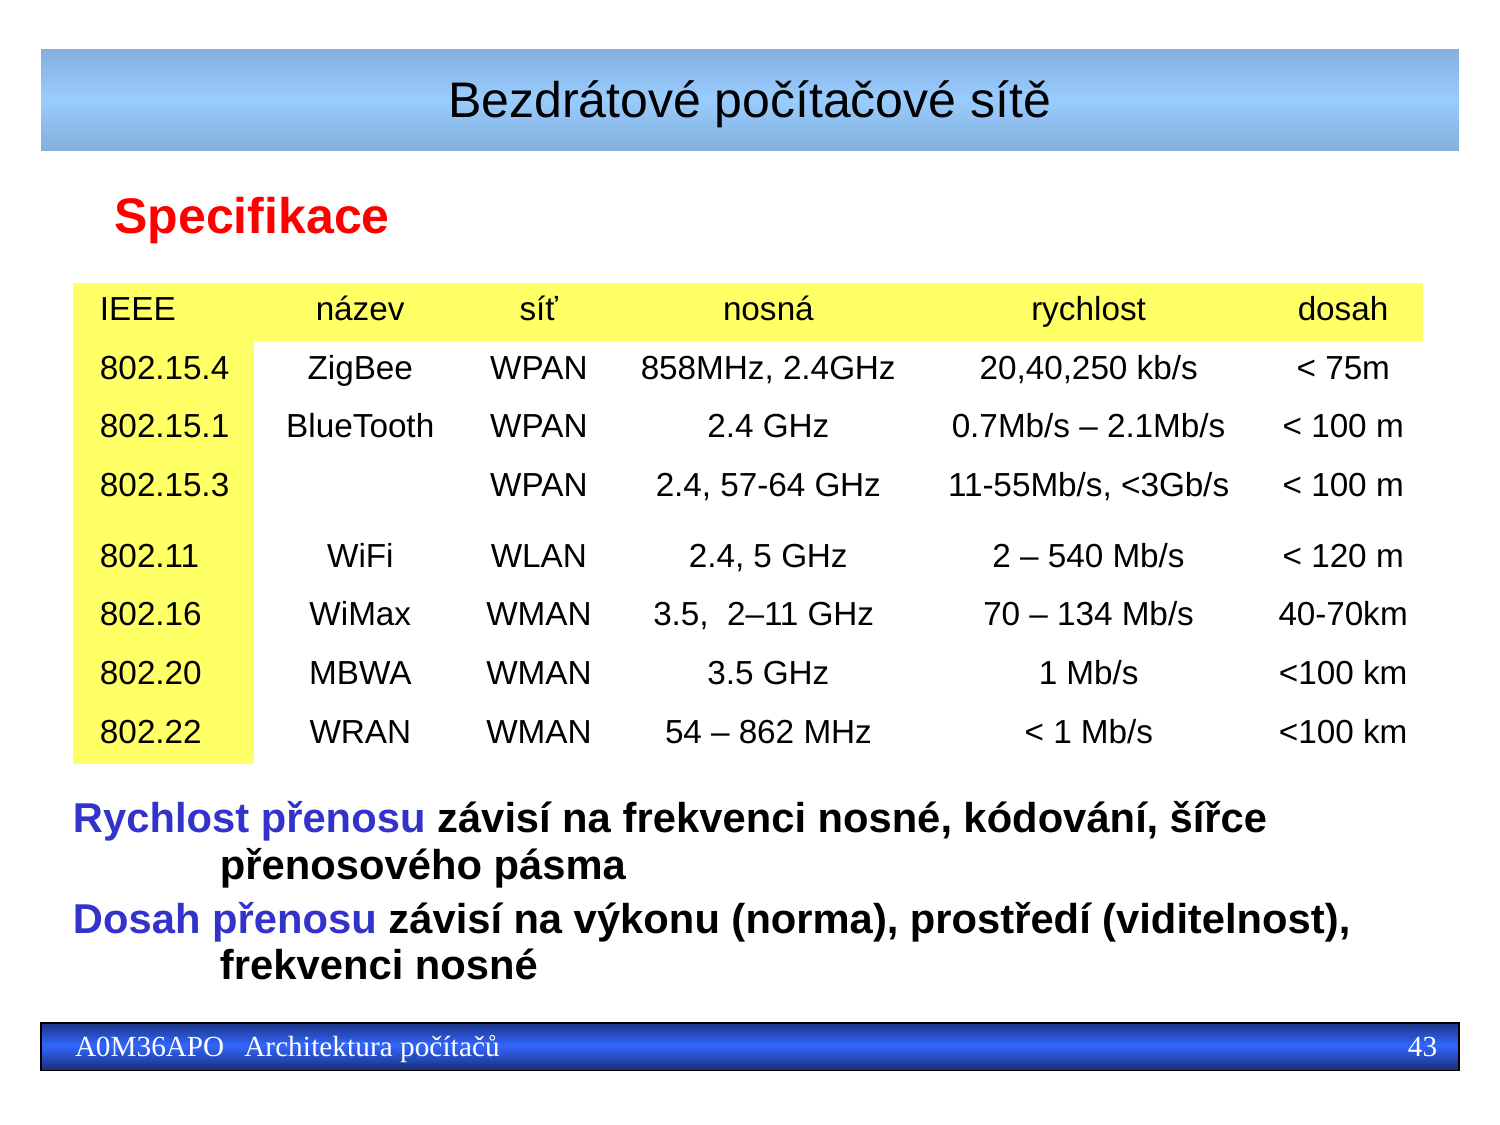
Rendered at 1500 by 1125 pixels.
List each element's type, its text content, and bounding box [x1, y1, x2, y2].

table_header nosná [611, 283, 914, 341]
table_header dosah [1251, 283, 1423, 341]
table_cell 20,40,250 kb/s [914, 341, 1251, 400]
table_cell < 120 m [1251, 530, 1423, 588]
table_cell 54 – 862 MHz [611, 706, 914, 764]
table_cell 858MHz, 2.4GHz [611, 341, 914, 400]
table_cell WPAN [455, 341, 611, 400]
table_cell [254, 459, 455, 530]
table_cell 802.16 [73, 588, 254, 647]
table_cell 70 – 134 Mb/s [914, 588, 1251, 647]
title Bezdrátové počítačové sítě [41, 49, 1459, 151]
table_cell 2.4 GHz [611, 400, 914, 459]
table_cell WPAN [455, 459, 611, 530]
table_cell < 100 m [1251, 400, 1423, 459]
table_cell < 75m [1251, 341, 1423, 400]
table_cell < 1 Mb/s [914, 706, 1251, 764]
table_cell 11-55Mb/s, <3Gb/s [914, 459, 1251, 530]
table_cell 3.5 GHz [611, 647, 914, 706]
table_cell WMAN [455, 588, 611, 647]
table_cell 802.11 [73, 530, 254, 588]
table_cell < 100 m [1251, 459, 1423, 530]
table_header rychlost [914, 283, 1251, 341]
table_cell <100 km [1251, 647, 1423, 706]
table_cell WiMax [254, 588, 455, 647]
table_cell WMAN [455, 647, 611, 706]
table_cell WRAN [254, 706, 455, 764]
table_cell 2.4, 5 GHz [611, 530, 914, 588]
table_cell 0.7Mb/s – 2.1Mb/s [914, 400, 1251, 459]
table_cell BlueTooth [254, 400, 455, 459]
table_cell 802.22 [73, 706, 254, 764]
table_cell 40-70km [1251, 588, 1423, 647]
table_cell 3.5, 2–11 GHz [611, 588, 914, 647]
table_cell WiFi [254, 530, 455, 588]
text_box Specifikace [99, 174, 1449, 263]
table_cell 802.15.4 [73, 341, 254, 400]
table_cell 802.15.3 [73, 459, 254, 530]
table_cell 1 Mb/s [914, 647, 1251, 706]
table_cell 802.15.1 [73, 400, 254, 459]
table_cell ZigBee [254, 341, 455, 400]
table_cell WPAN [455, 400, 611, 459]
table_cell WMAN [455, 706, 611, 764]
table_cell <100 km [1251, 706, 1423, 764]
table_cell 2.4, 57-64 GHz [611, 459, 914, 530]
table_header název [254, 283, 455, 341]
table_cell 2 – 540 Mb/s [914, 530, 1251, 588]
table_cell 802.20 [73, 647, 254, 706]
table_cell MBWA [254, 647, 455, 706]
text_box Rychlost přenosu závisí na frekvenci nosné, kódování, šířce přenosového pásma Dosah přenosu závisí na výkonu (norma), prostředí (viditelnost), frekvenci nosné [55, 787, 1443, 1013]
table_header síť [455, 283, 611, 341]
table_header IEEE [73, 283, 254, 341]
table_cell WLAN [455, 530, 611, 588]
